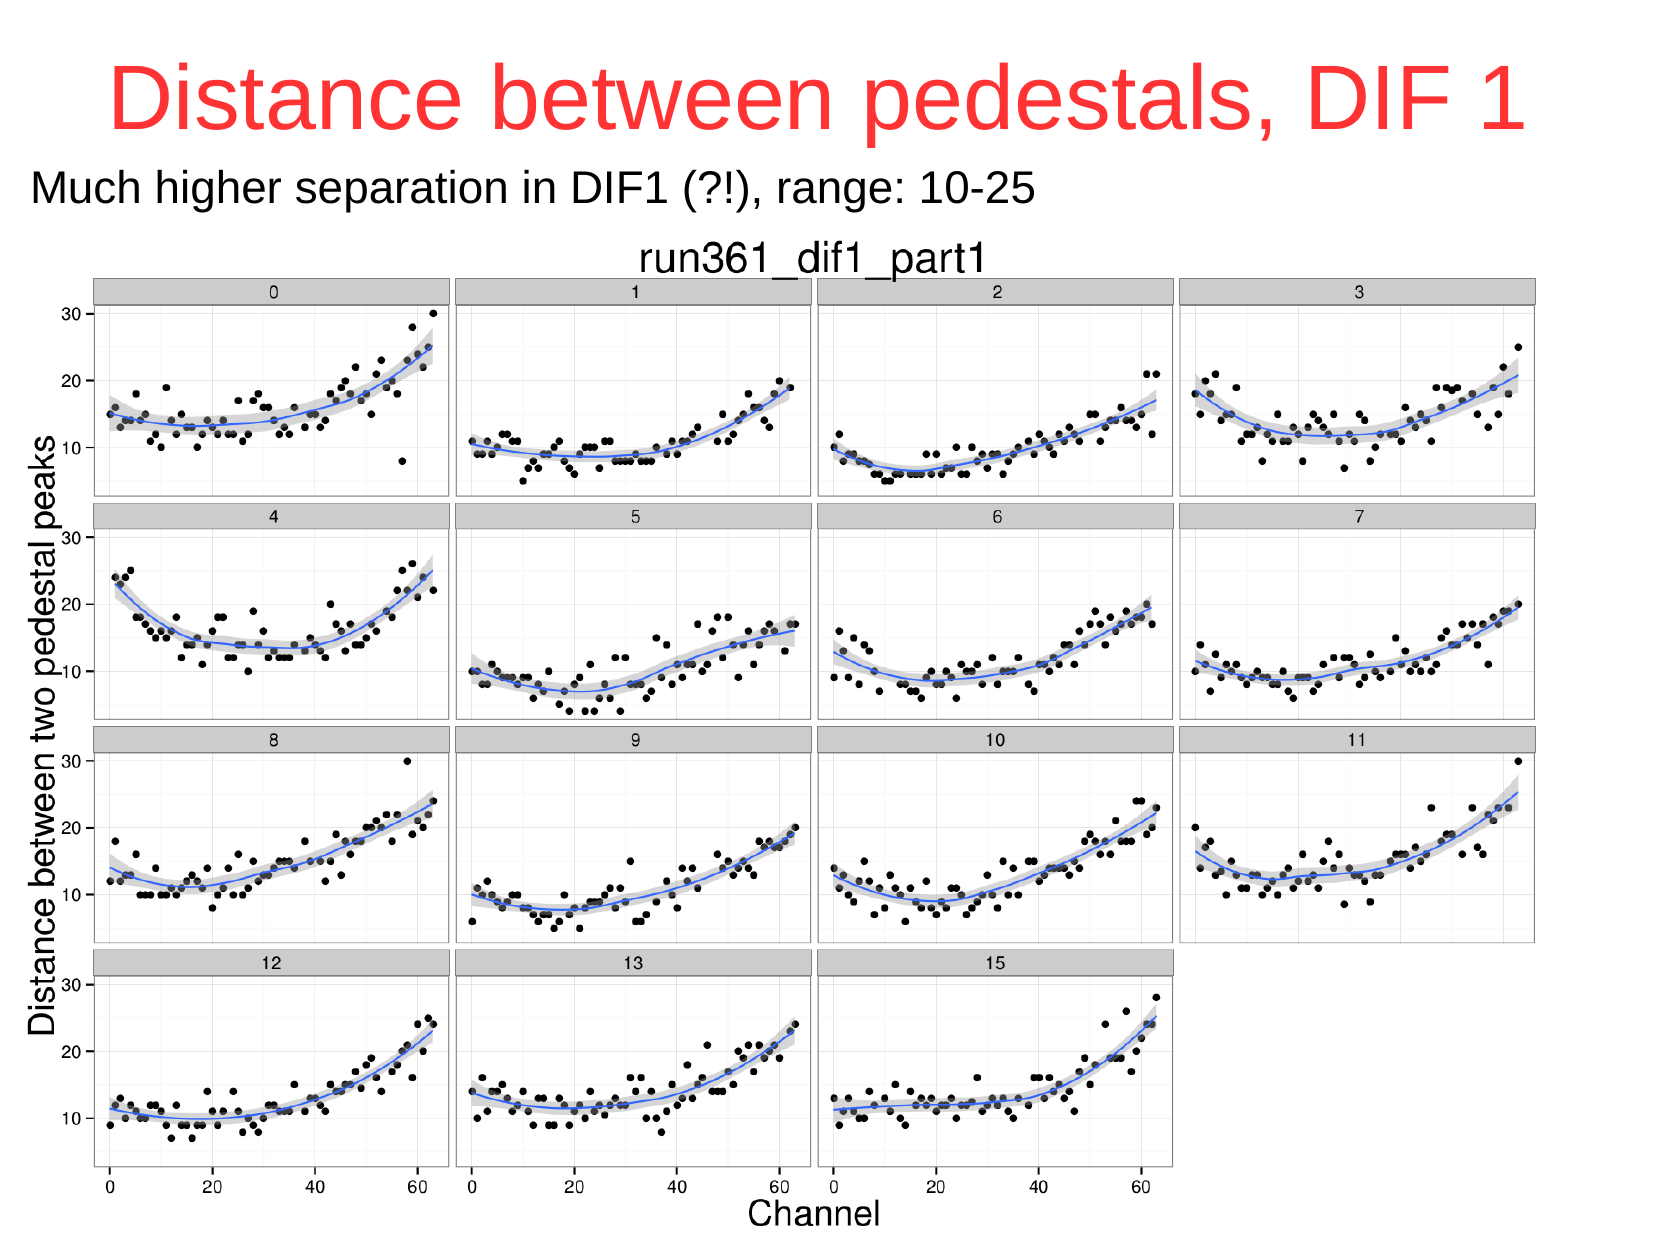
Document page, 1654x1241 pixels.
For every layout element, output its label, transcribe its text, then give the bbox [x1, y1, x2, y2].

text_box Much higher separation in DIF1 (?!), range: 10-25 [30, 120, 1606, 256]
title Distance between pedestals, DIF 1 [75, 15, 1564, 120]
picture [9, 209, 1561, 1241]
